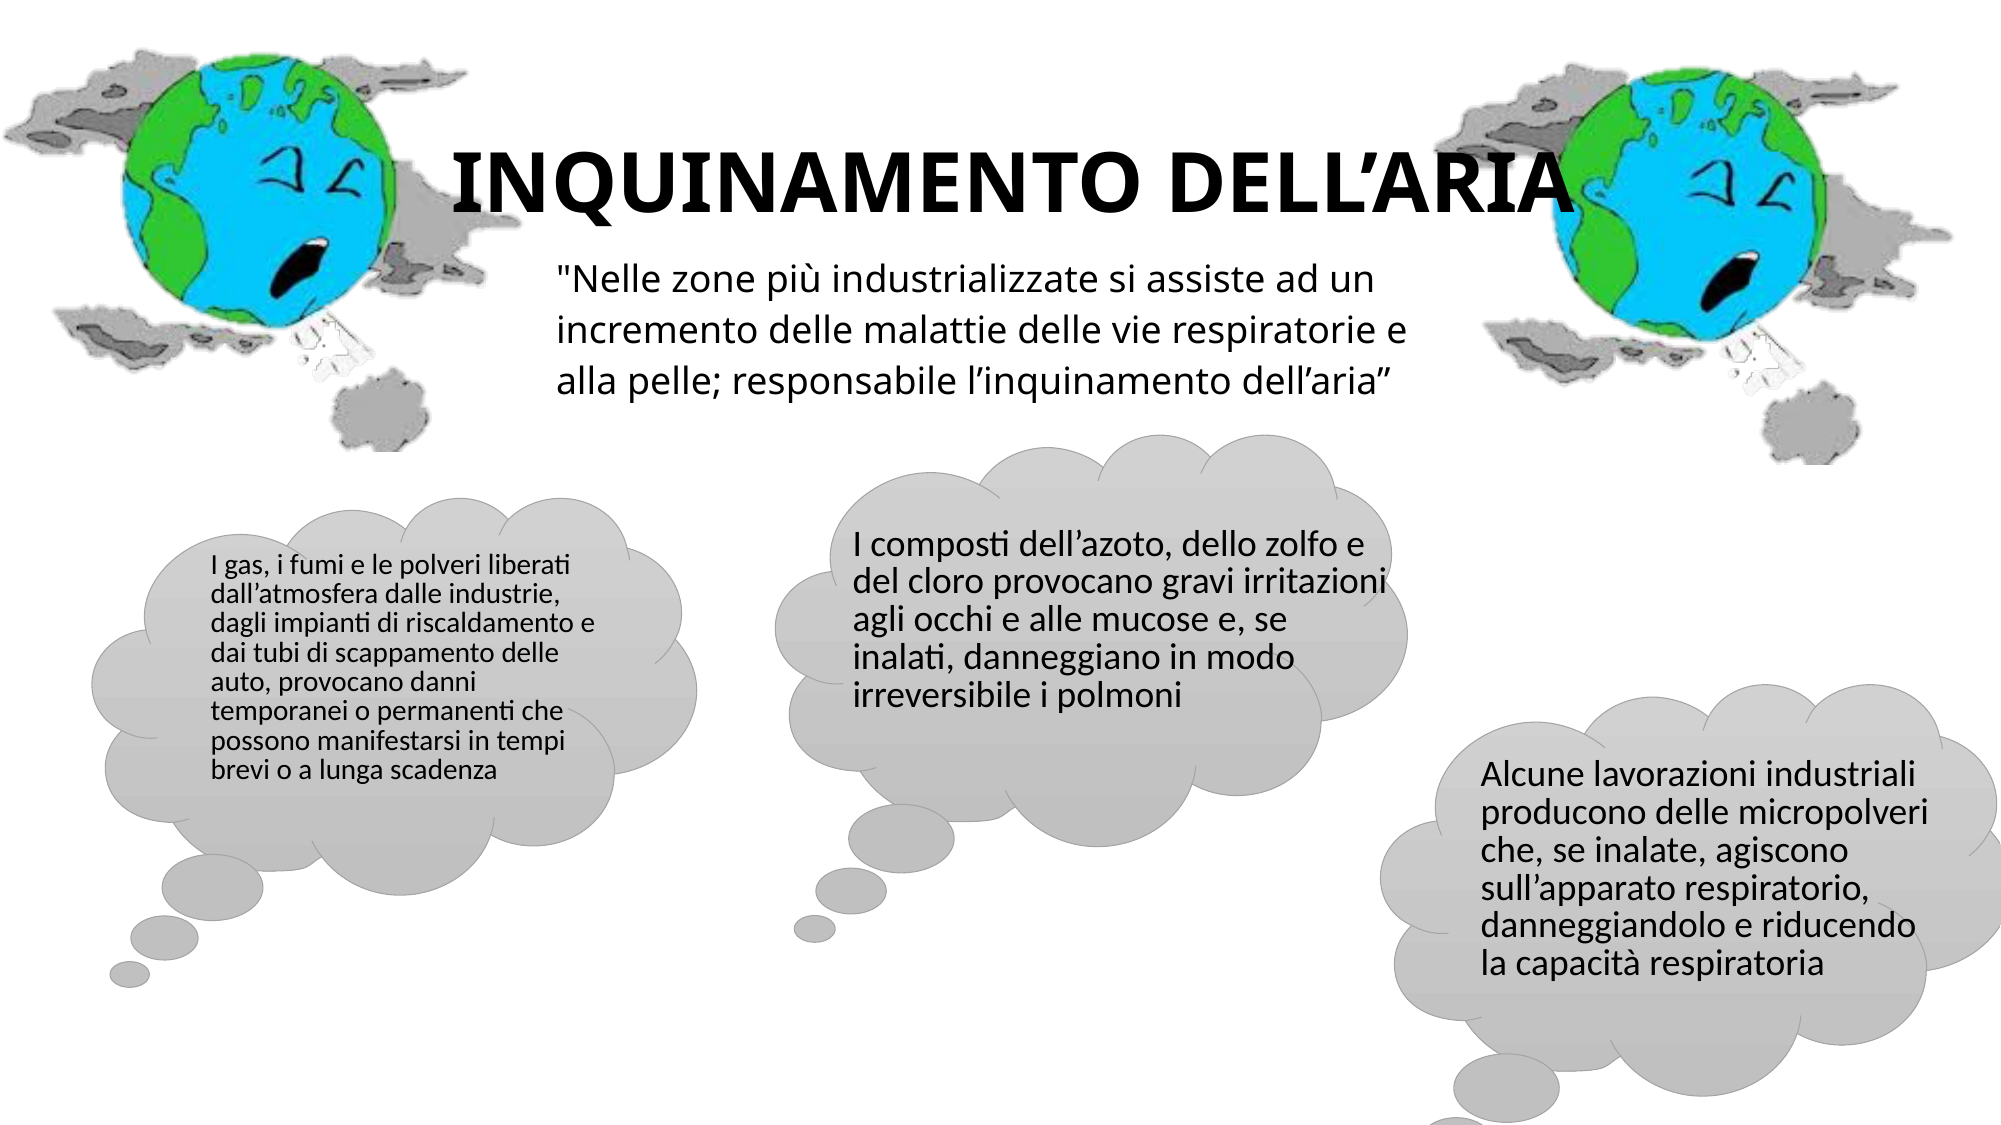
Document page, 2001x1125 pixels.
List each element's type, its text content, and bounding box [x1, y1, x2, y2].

text_box [130, 915, 199, 961]
text_box I composti dell’azoto, dello zolfo e del cloro provocano gravi irritazioni agli occhi e alle mucose e, se inalati, danneggiano in modo irreversibile i polmoni [837, 520, 1408, 725]
picture [1430, 52, 1963, 465]
picture [0, 38, 532, 452]
text_box [775, 528, 1321, 873]
text_box "Nelle zone più industrializzate si assiste ad un incremento delle malattie delle vie respiratorie e alla pelle; responsabile l’inquinamento dell’aria” [541, 245, 1475, 413]
text_box [110, 961, 150, 988]
text_box [815, 868, 887, 914]
text_box Alcune lavorazioni industriali producono delle micropolveri che, se inalate, agiscono sull’apparato respiratorio, danneggiandolo e riducendo la capacità respiratoria [1465, 751, 1966, 993]
text_box INQUINAMENTO DELL’ARIA [436, 116, 1592, 245]
text_box [197, 534, 283, 544]
text_box [794, 915, 836, 943]
text_box [841, 435, 1382, 520]
text_box [91, 498, 697, 921]
text_box I gas, i fumi e le polveri liberati dall’atmosfera dalle industrie, dagli impianti di riscaldamento e dai tubi di scappamento delle auto, provocano danni temporanei o permanenti che possono manifestarsi in tempi brevi o a lunga scadenza [195, 544, 611, 795]
text_box [1430, 1117, 1483, 1125]
text_box [1380, 684, 2000, 1123]
